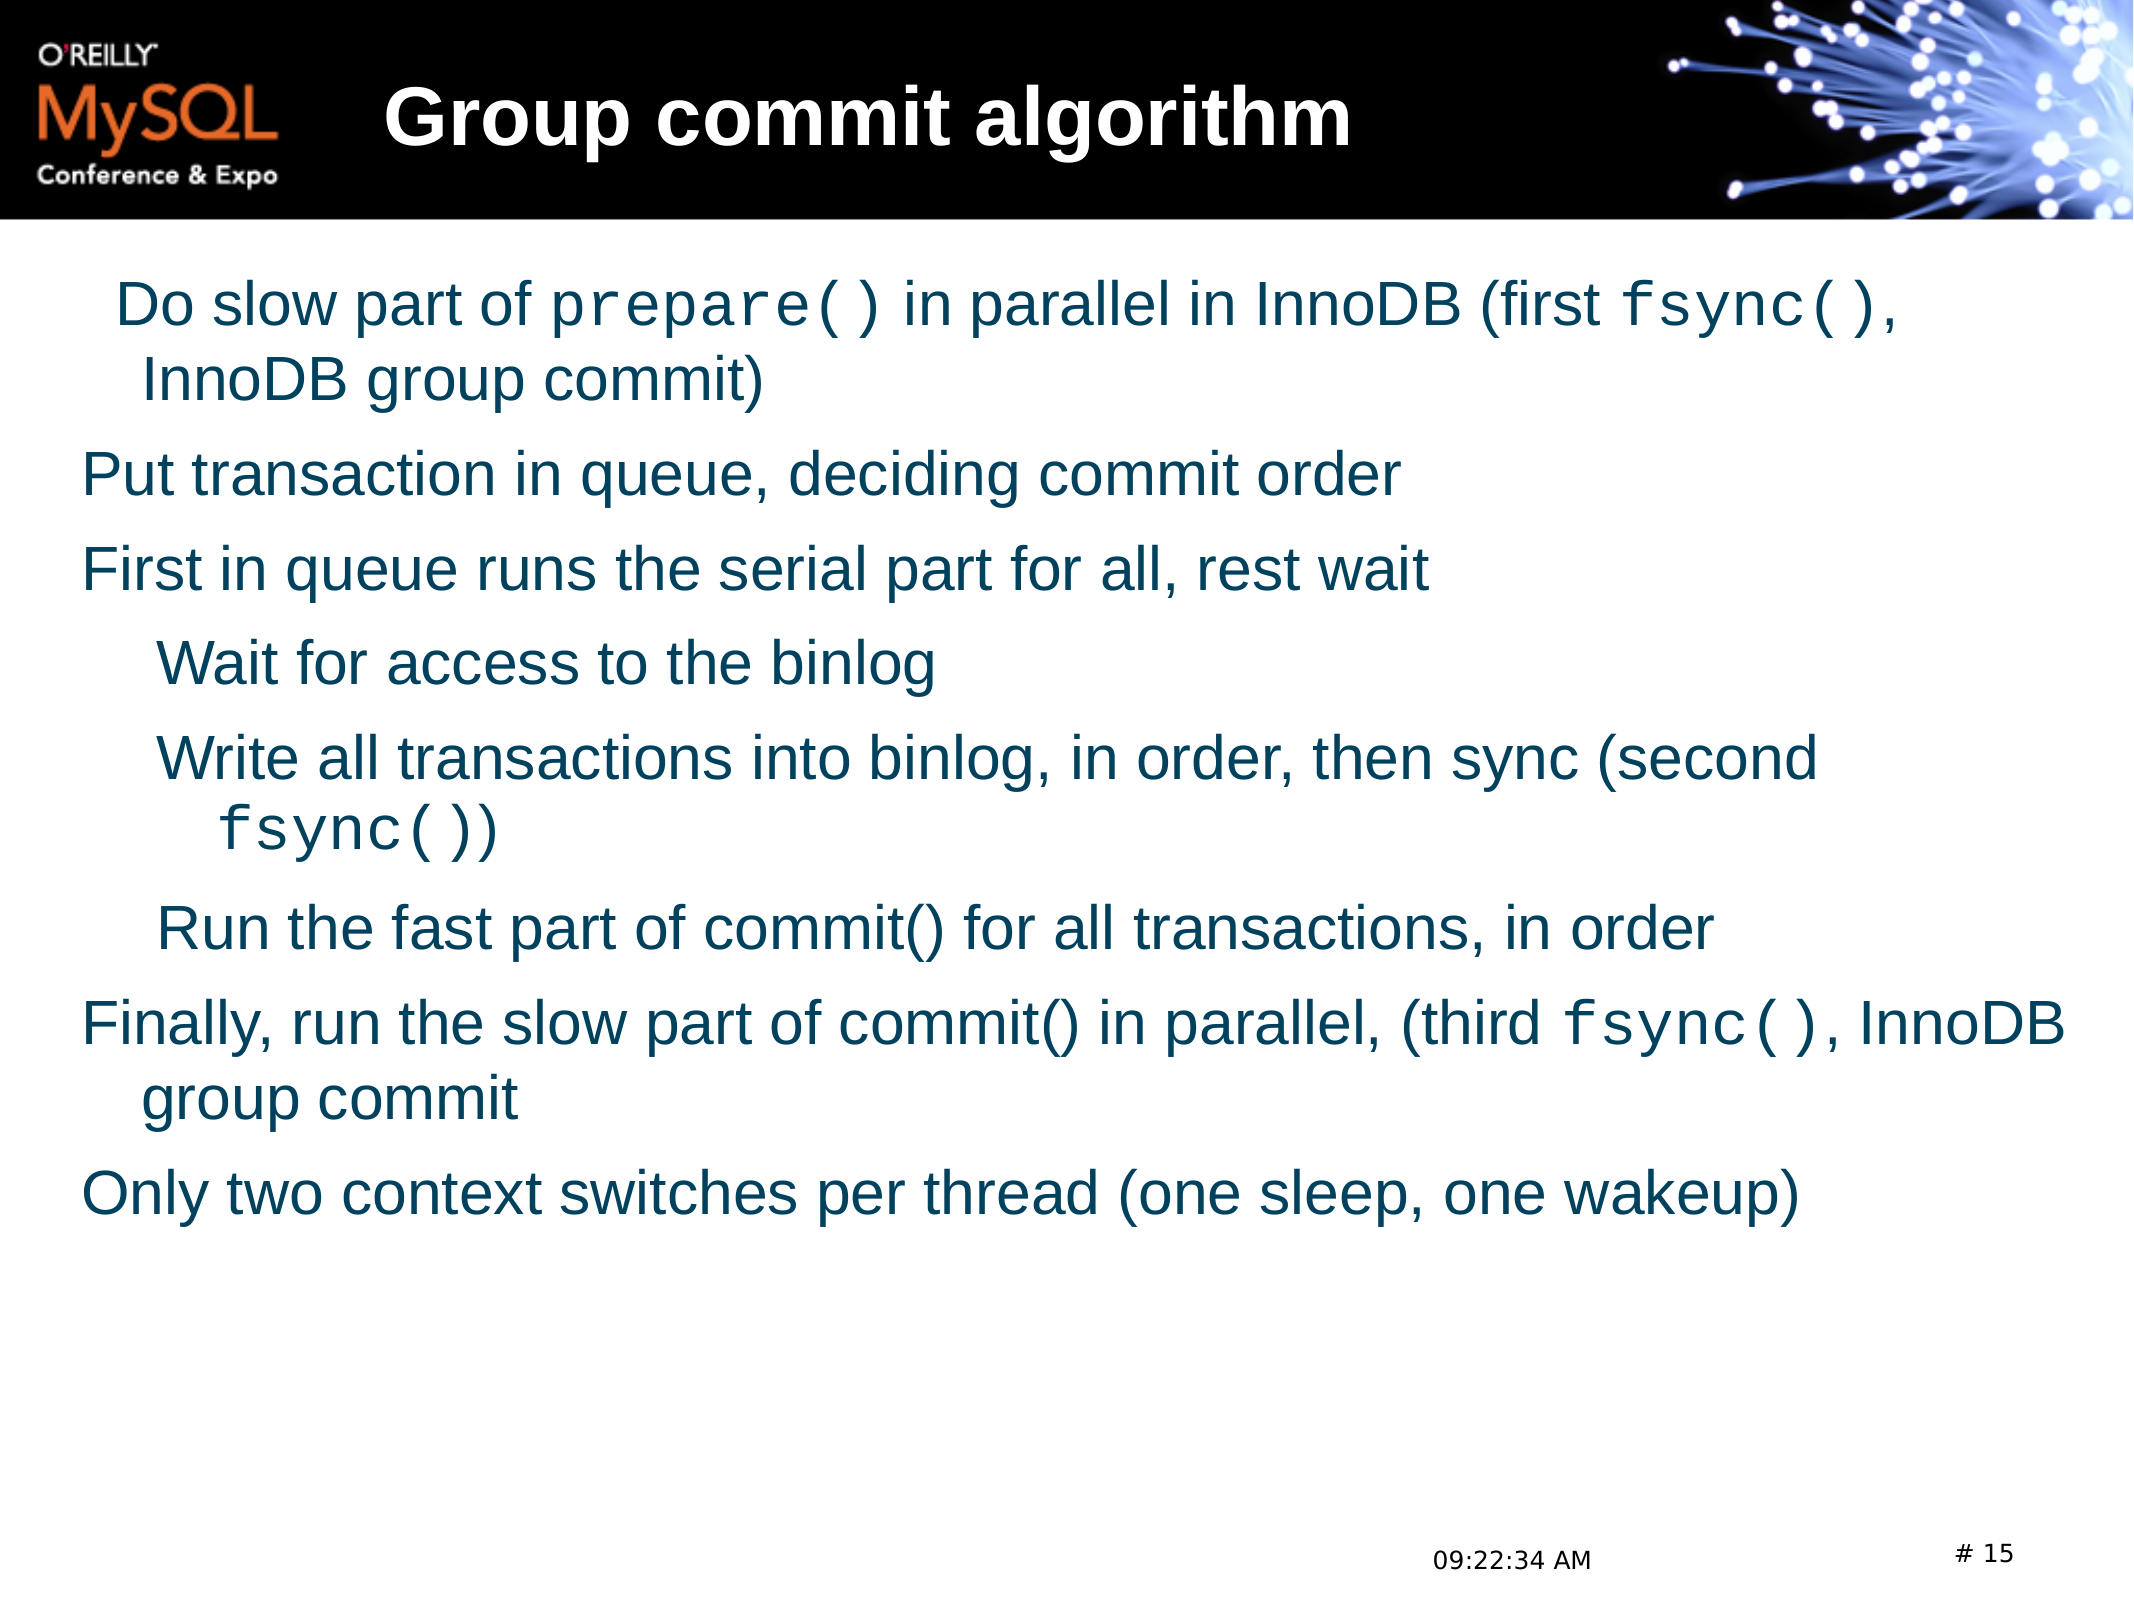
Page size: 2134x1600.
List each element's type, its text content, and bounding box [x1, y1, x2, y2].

list Do slow part of prepare() in parallel in InnoDB (first fsync(), InnoDB group commit) Put transaction in queue, deciding commit order First in queue runs the serial part for all, rest wait Wait for access to the binlog Write all transactions into binlog, in order, then sync (second fsync()) Run the fast part of commit() for all transactions, in order Finally, run the slow part of commit() in parallel, (third fsync(), InnoDB group commit Only two context switches per thread (one sleep, one wakeup) [0, 260, 2100, 1335]
title Group commit algorithm [374, 38, 2103, 195]
picture [0, 0, 2134, 1600]
